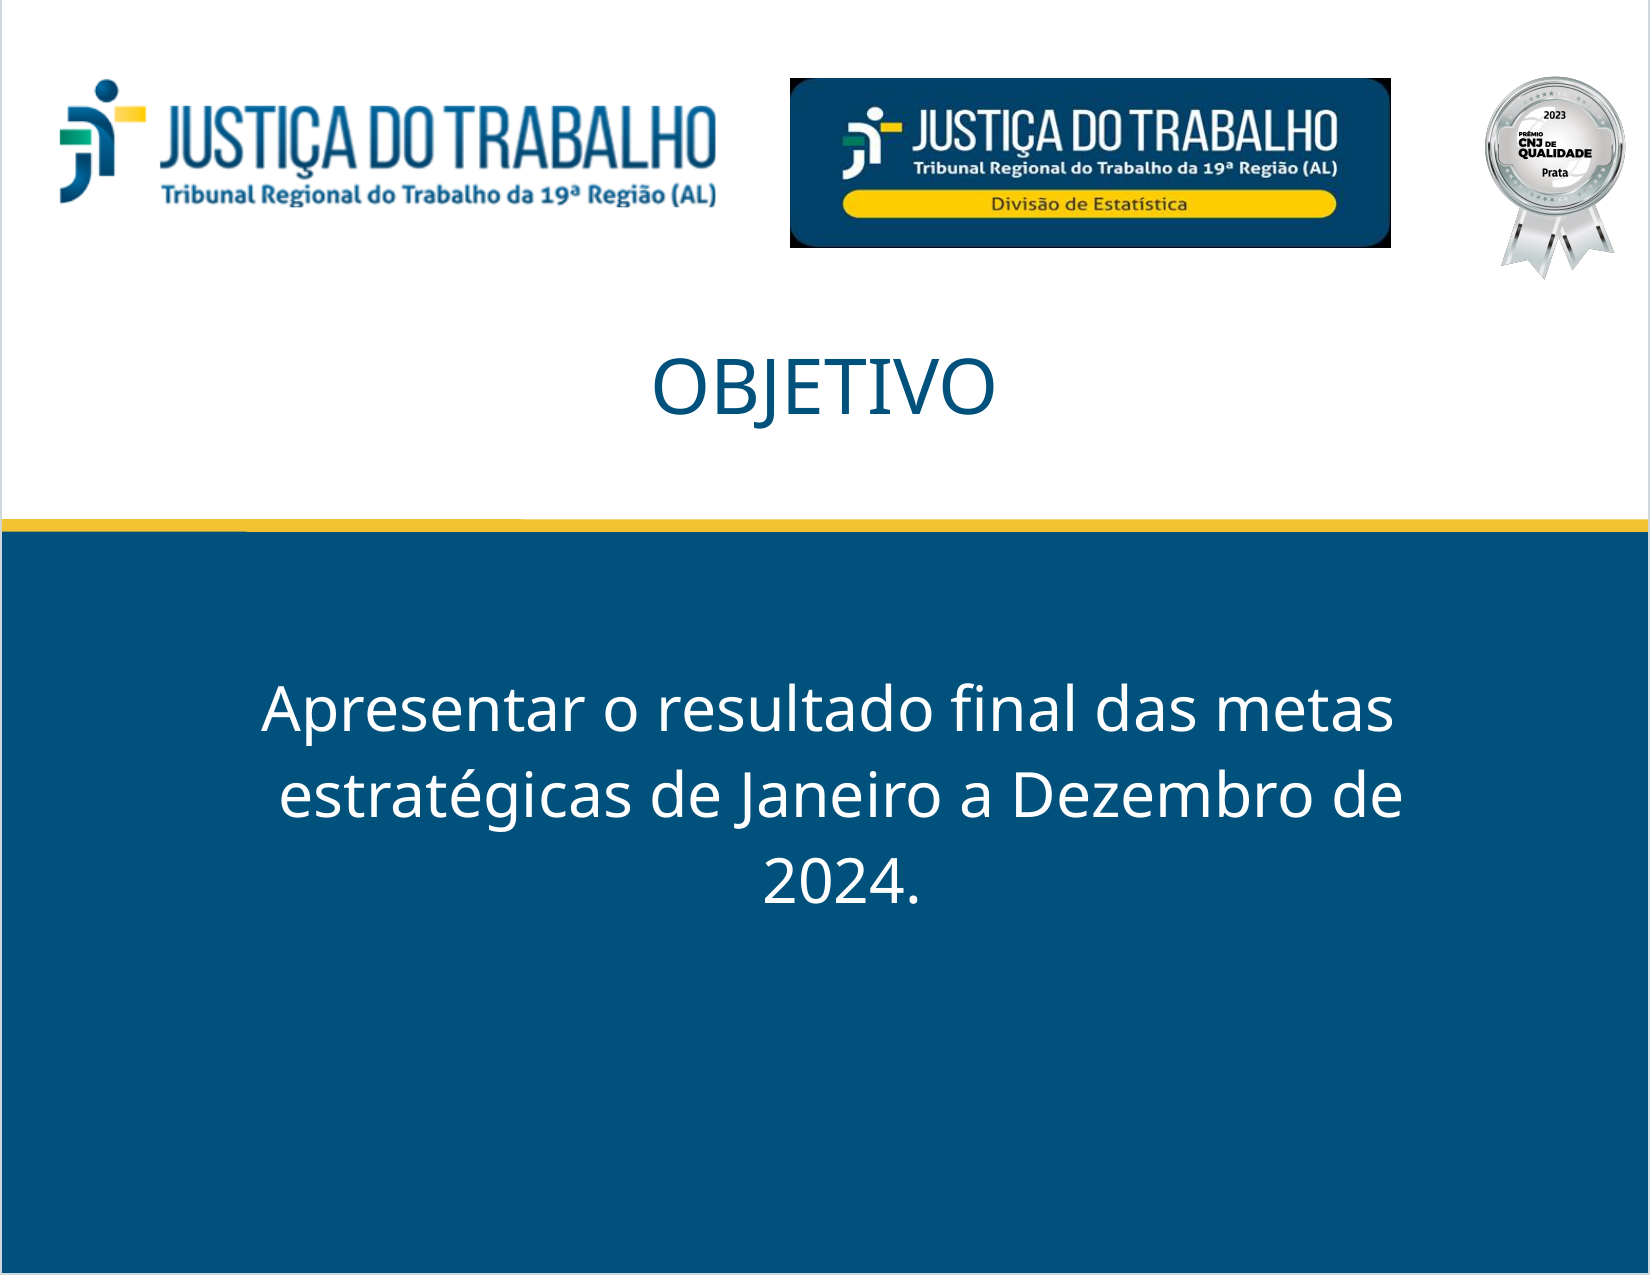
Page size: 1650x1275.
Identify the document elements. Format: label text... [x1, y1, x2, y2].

list Apresentar o resultado final das metas estratégicas de Janeiro a Dezembro de 2024. [148, 639, 1508, 1073]
text_box [0, 0, 1650, 1275]
picture [790, 78, 1391, 248]
title OBJETIVO [165, 262, 1485, 449]
picture [1484, 75, 1626, 281]
picture [49, 76, 727, 211]
